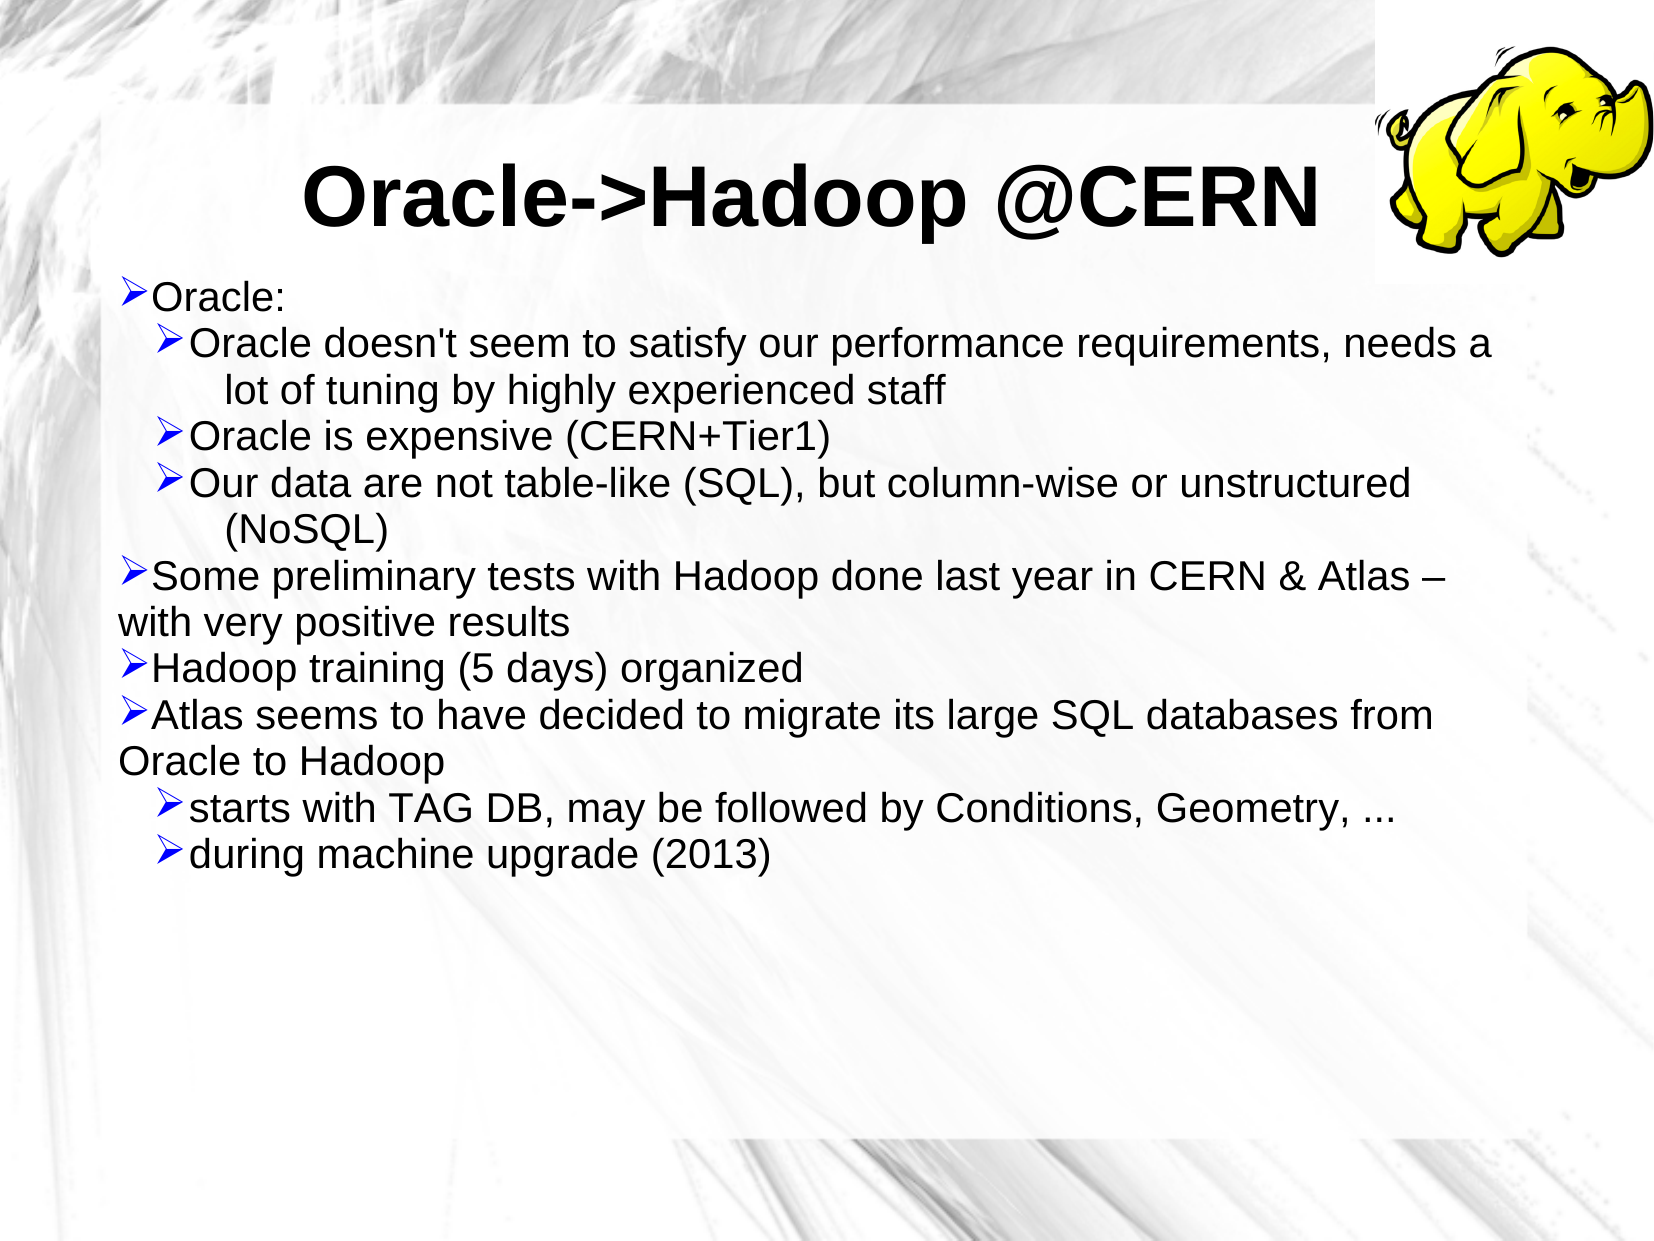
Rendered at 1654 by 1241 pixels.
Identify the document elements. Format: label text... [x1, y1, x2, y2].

subtitle Oracle: Oracle doesn't seem to satisfy our performance requirements, needs a lot of tuning by highly experienced staff Oracle is expensive (CERN+Tier1) Our data are not table-like (SQL), but column-wise or unstructured (NoSQL) Some preliminary tests with Hadoop done last year in CERN & Atlas – with very positive results Hadoop training (5 days) organized Atlas seems to have decided to migrate its large SQL databases from Oracle to Hadoop starts with TAG DB, may be followed by Conditions, Geometry, ... during machine upgrade (2013) [118, 112, 1506, 1039]
picture [0, 0, 1654, 1241]
